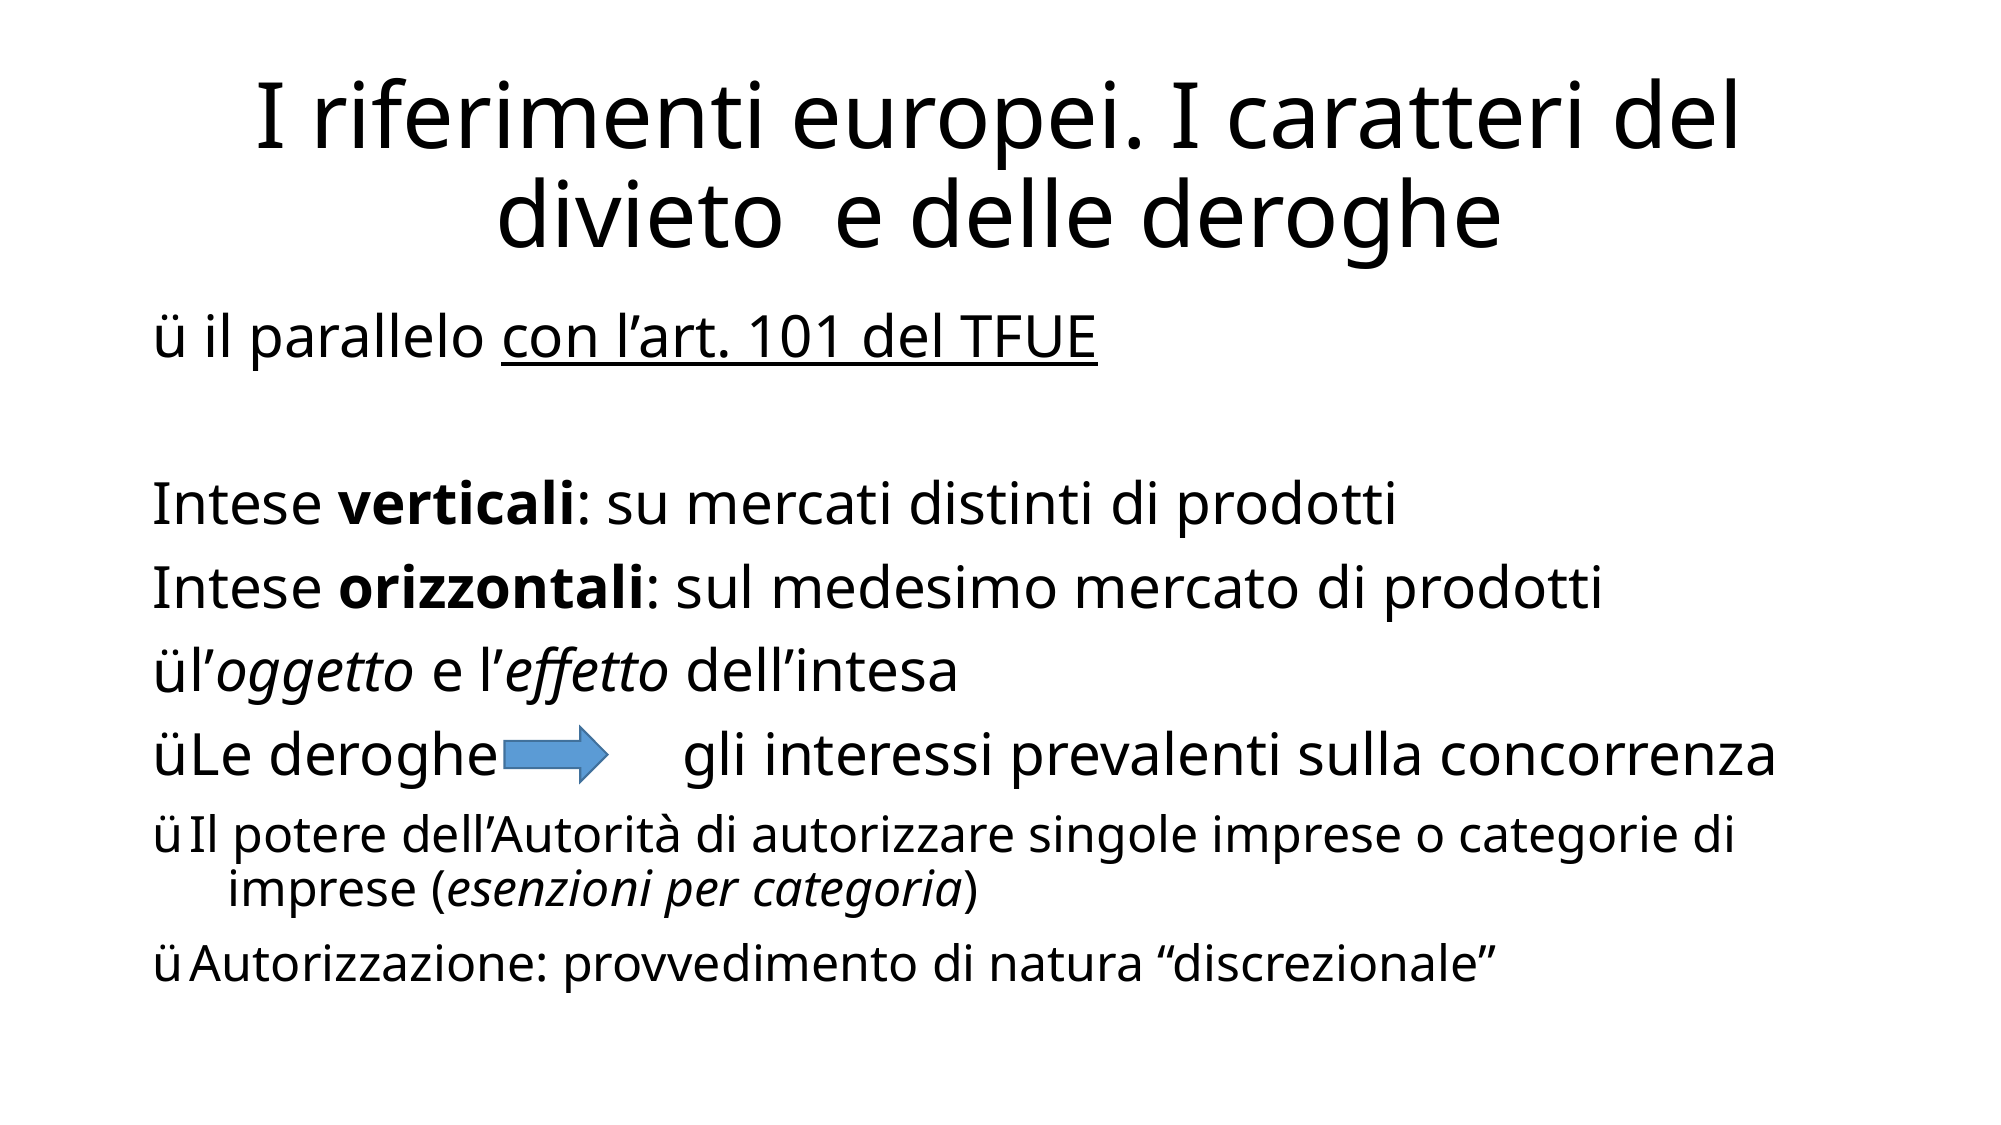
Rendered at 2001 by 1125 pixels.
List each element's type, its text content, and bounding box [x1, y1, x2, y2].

list il parallelo con l’art. 101 del TFUE Intese verticali: su mercati distinti di prodotti Intese orizzontali: sul medesimo mercato di prodotti l’oggetto e l’effetto dell’intesa Le deroghe gli interessi prevalenti sulla concorrenza Il potere dell’Autorità di autorizzare singole imprese o categorie di imprese (esenzioni per categoria) Autorizzazione: provvedimento di natura “discrezionale” [137, 299, 1863, 1014]
text_box [504, 727, 608, 782]
title I riferimenti europei. I caratteri del divieto e delle deroghe [137, 59, 1863, 278]
